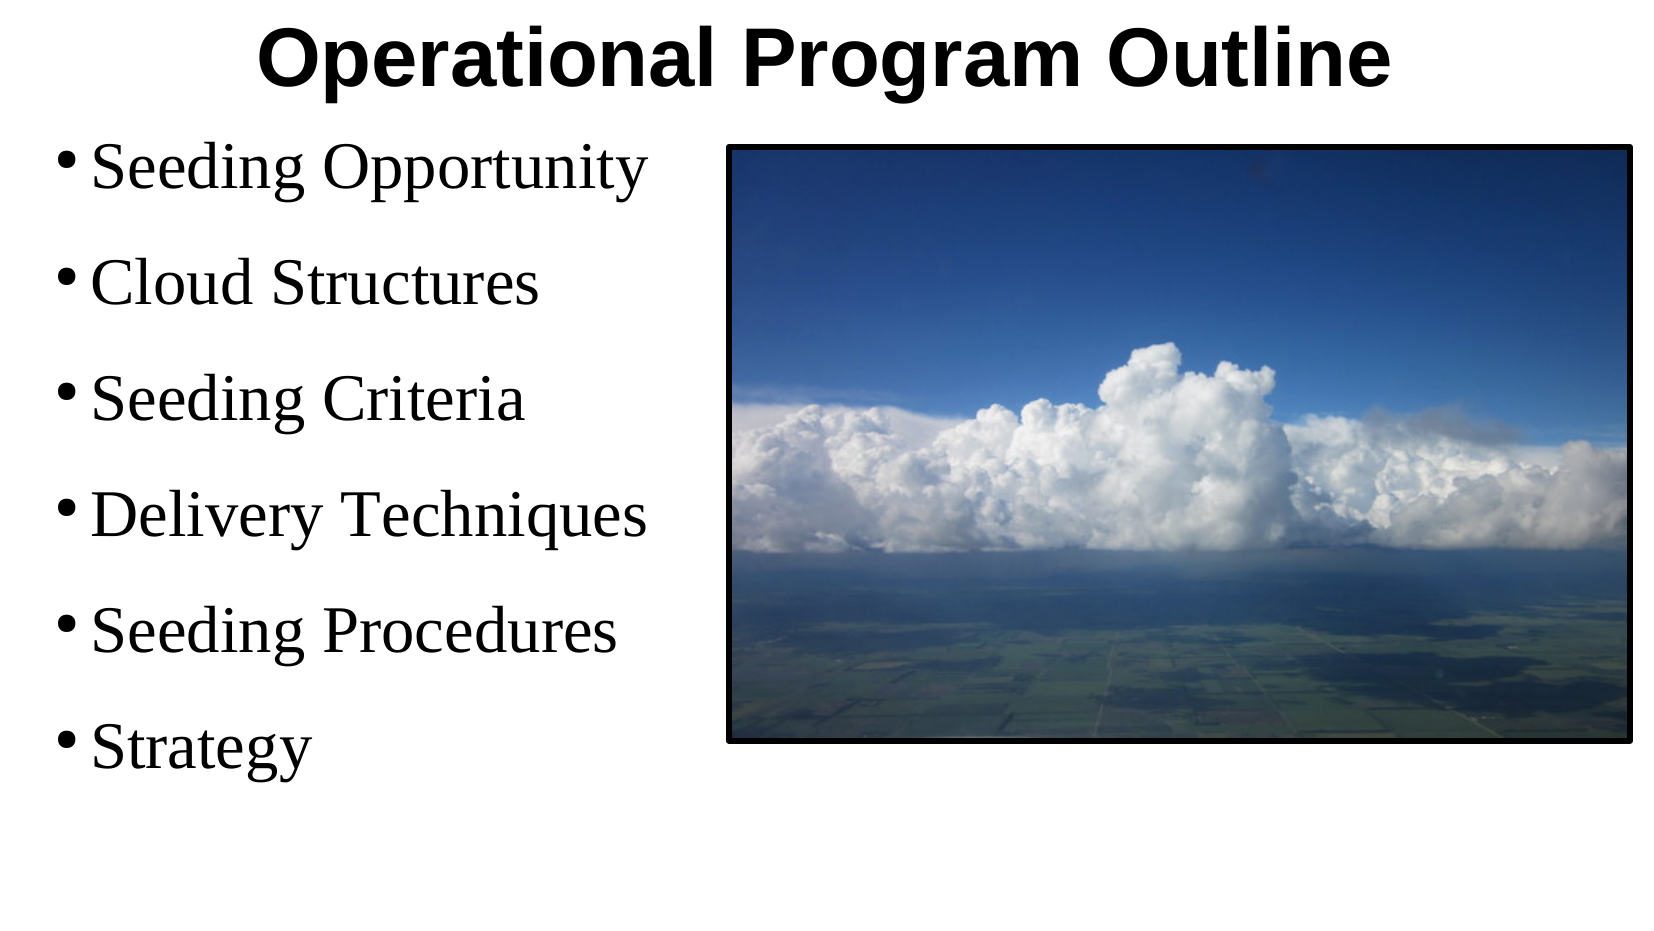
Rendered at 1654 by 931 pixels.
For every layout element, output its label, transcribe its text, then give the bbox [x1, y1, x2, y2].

title Operational Program Outline [0, 0, 1654, 107]
text_box Seeding Opportunity Cloud Structures Seeding Criteria Delivery Techniques Seeding Procedures Strategy [17, 114, 687, 790]
picture [731, 150, 1628, 738]
